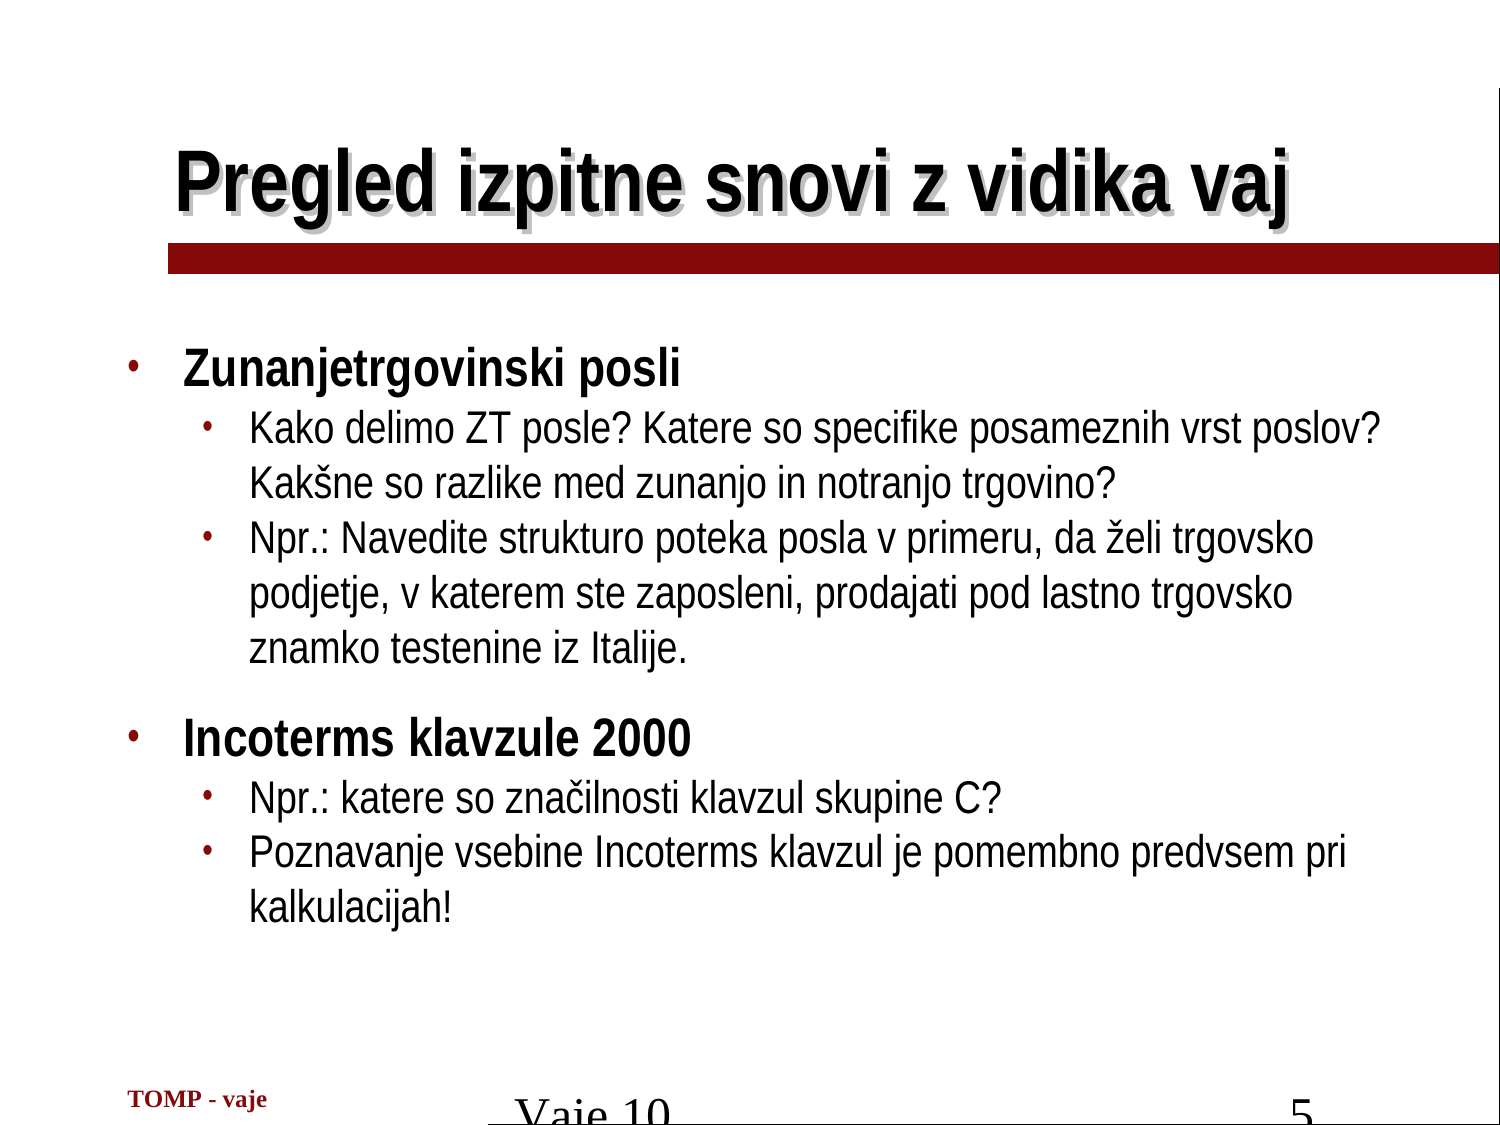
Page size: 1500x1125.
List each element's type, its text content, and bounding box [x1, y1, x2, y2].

text_box Pregled izpitne snovi z vidika vaj [159, 101, 1435, 252]
list Zunanjetrgovinski posli Kako delimo ZT posle? Katere so specifike posameznih vrst poslov? Kakšne so razlike med zunanjo in notranjo trgovino? Npr.: Navedite strukturo poteka posla v primeru, da želi trgovsko podjetje, v katerem ste zaposleni, prodajati pod lastno trgovsko znamko testenine iz Italije. Incoterms klavzule 2000 Npr.: katere so značilnosti klavzul skupine C? Poznavanje vsebine Incoterms klavzul je pomembno predvsem pri kalkulacijah! [112, 324, 1412, 1080]
